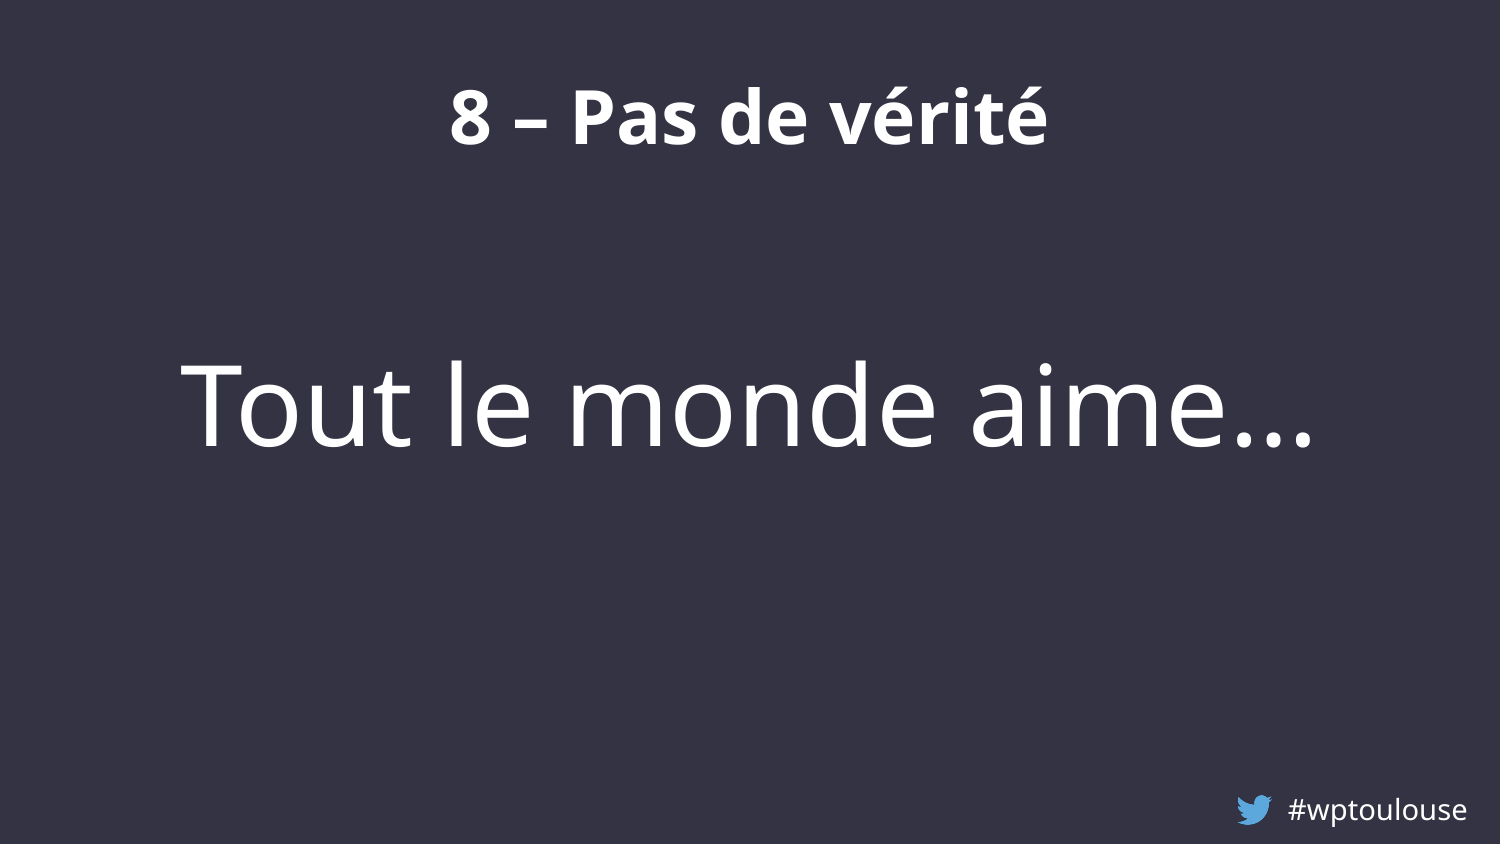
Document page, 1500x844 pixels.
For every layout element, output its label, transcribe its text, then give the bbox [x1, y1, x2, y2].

picture [1236, 795, 1273, 825]
text_box #wptoulouse [1272, 776, 1488, 832]
list Tout le monde aime… [75, 318, 1425, 626]
title 8 – Pas de vérité [75, 33, 1425, 175]
